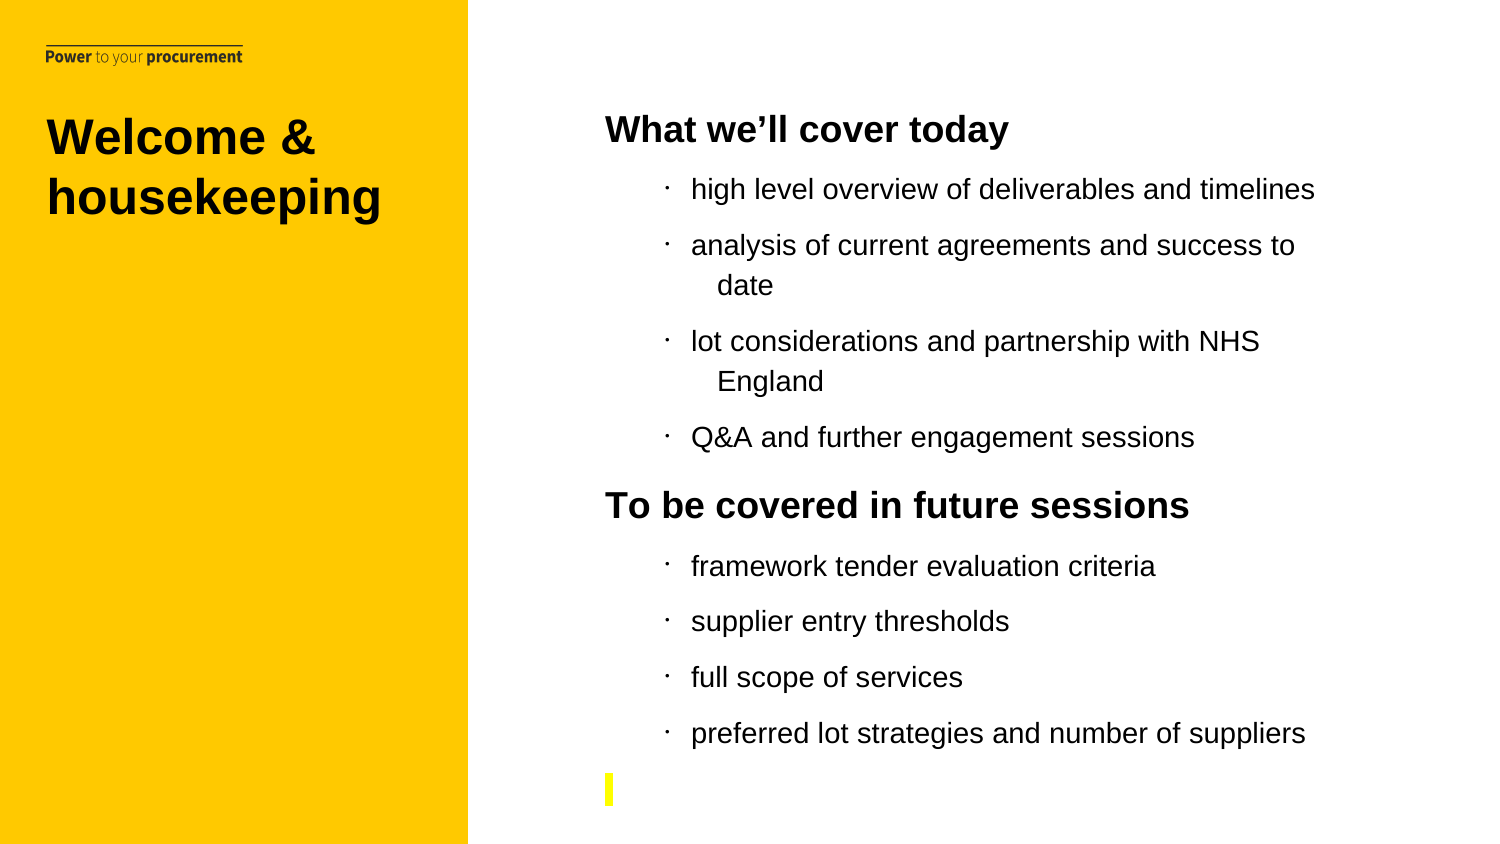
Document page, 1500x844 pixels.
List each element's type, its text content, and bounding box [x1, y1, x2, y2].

title Welcome & housekeeping [46, 104, 423, 209]
title To be covered in future sessions framework tender evaluation criteria supplier entry thresholds full scope of services preferred lot strategies and number of suppliers [604, 481, 1361, 687]
title What we’ll cover today high level overview of deliverables and timelines analysis of current agreements and success to date lot considerations and partnership with NHS England Q&A and further engagement sessions [604, 104, 1346, 415]
